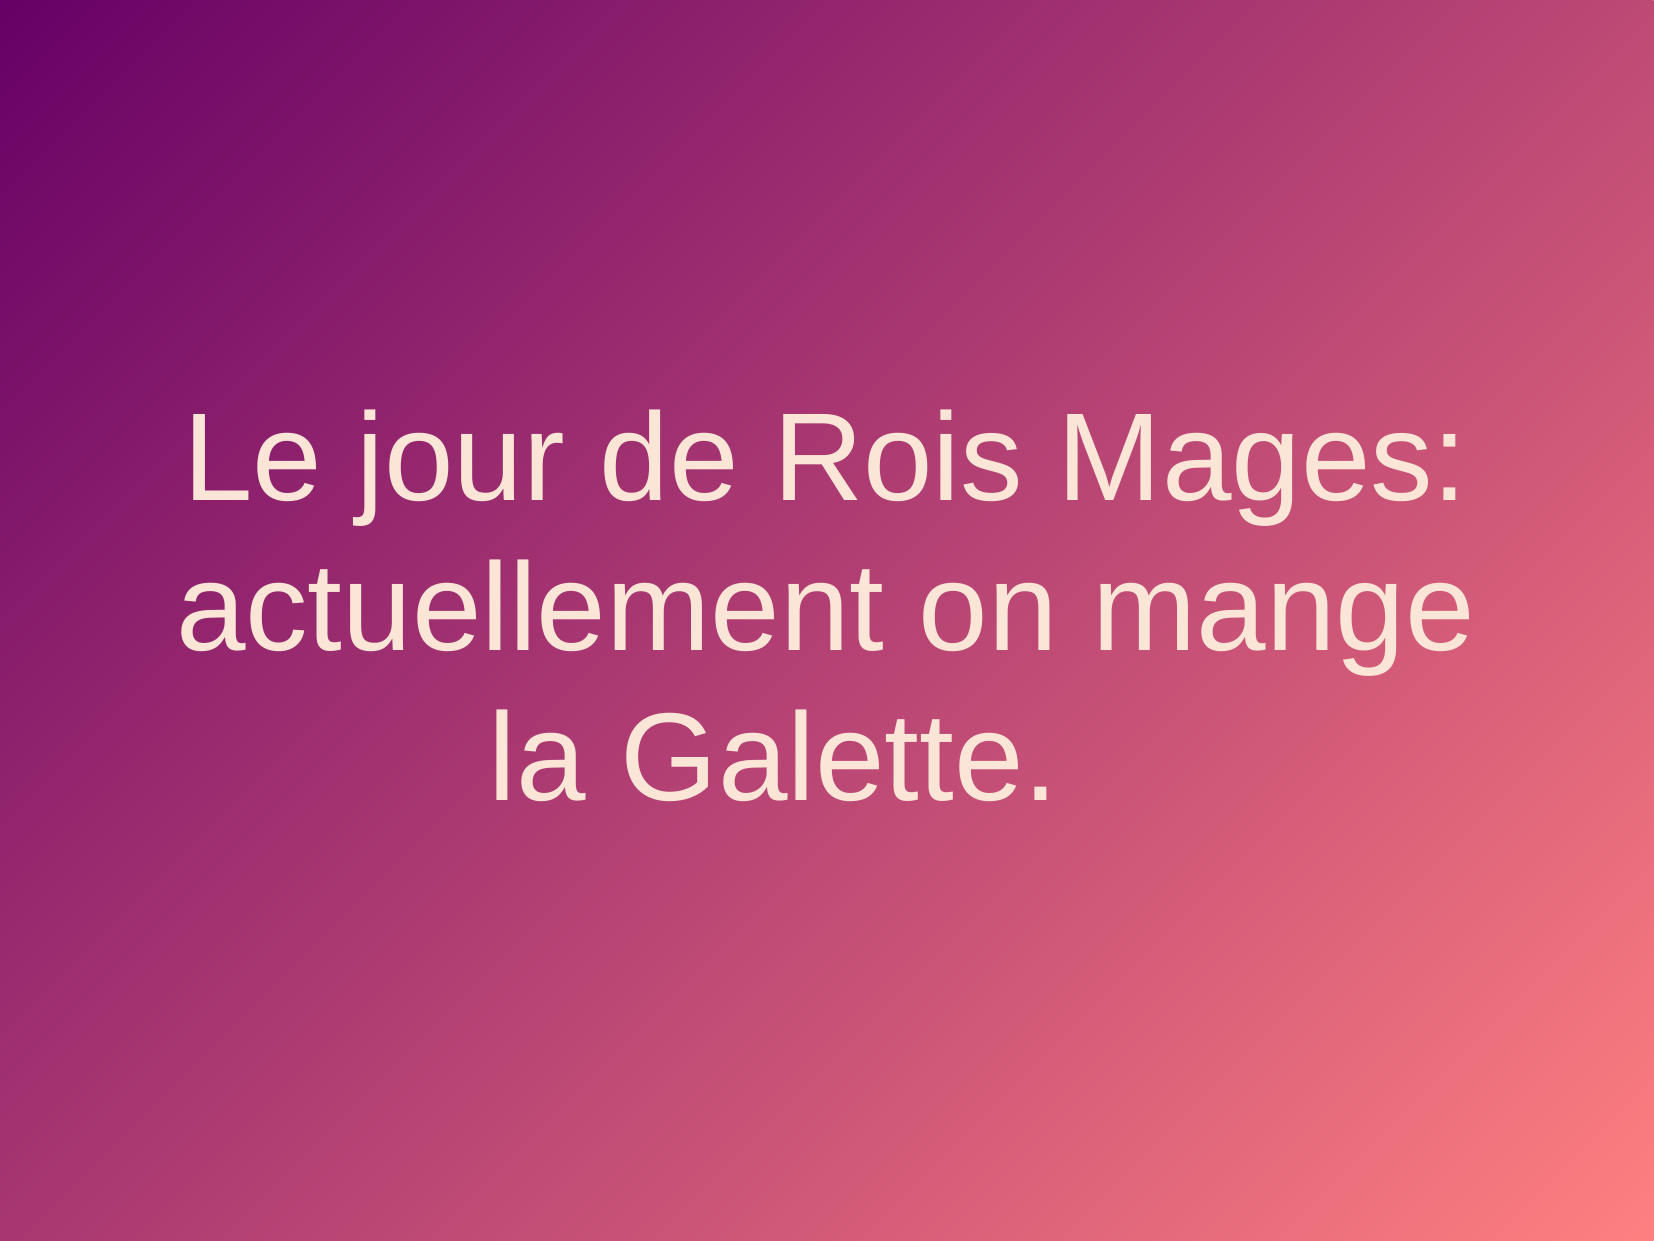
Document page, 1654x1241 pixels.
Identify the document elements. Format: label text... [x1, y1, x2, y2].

title Le jour de Rois Mages: actuellement on mange la Galette. [112, 309, 1540, 826]
